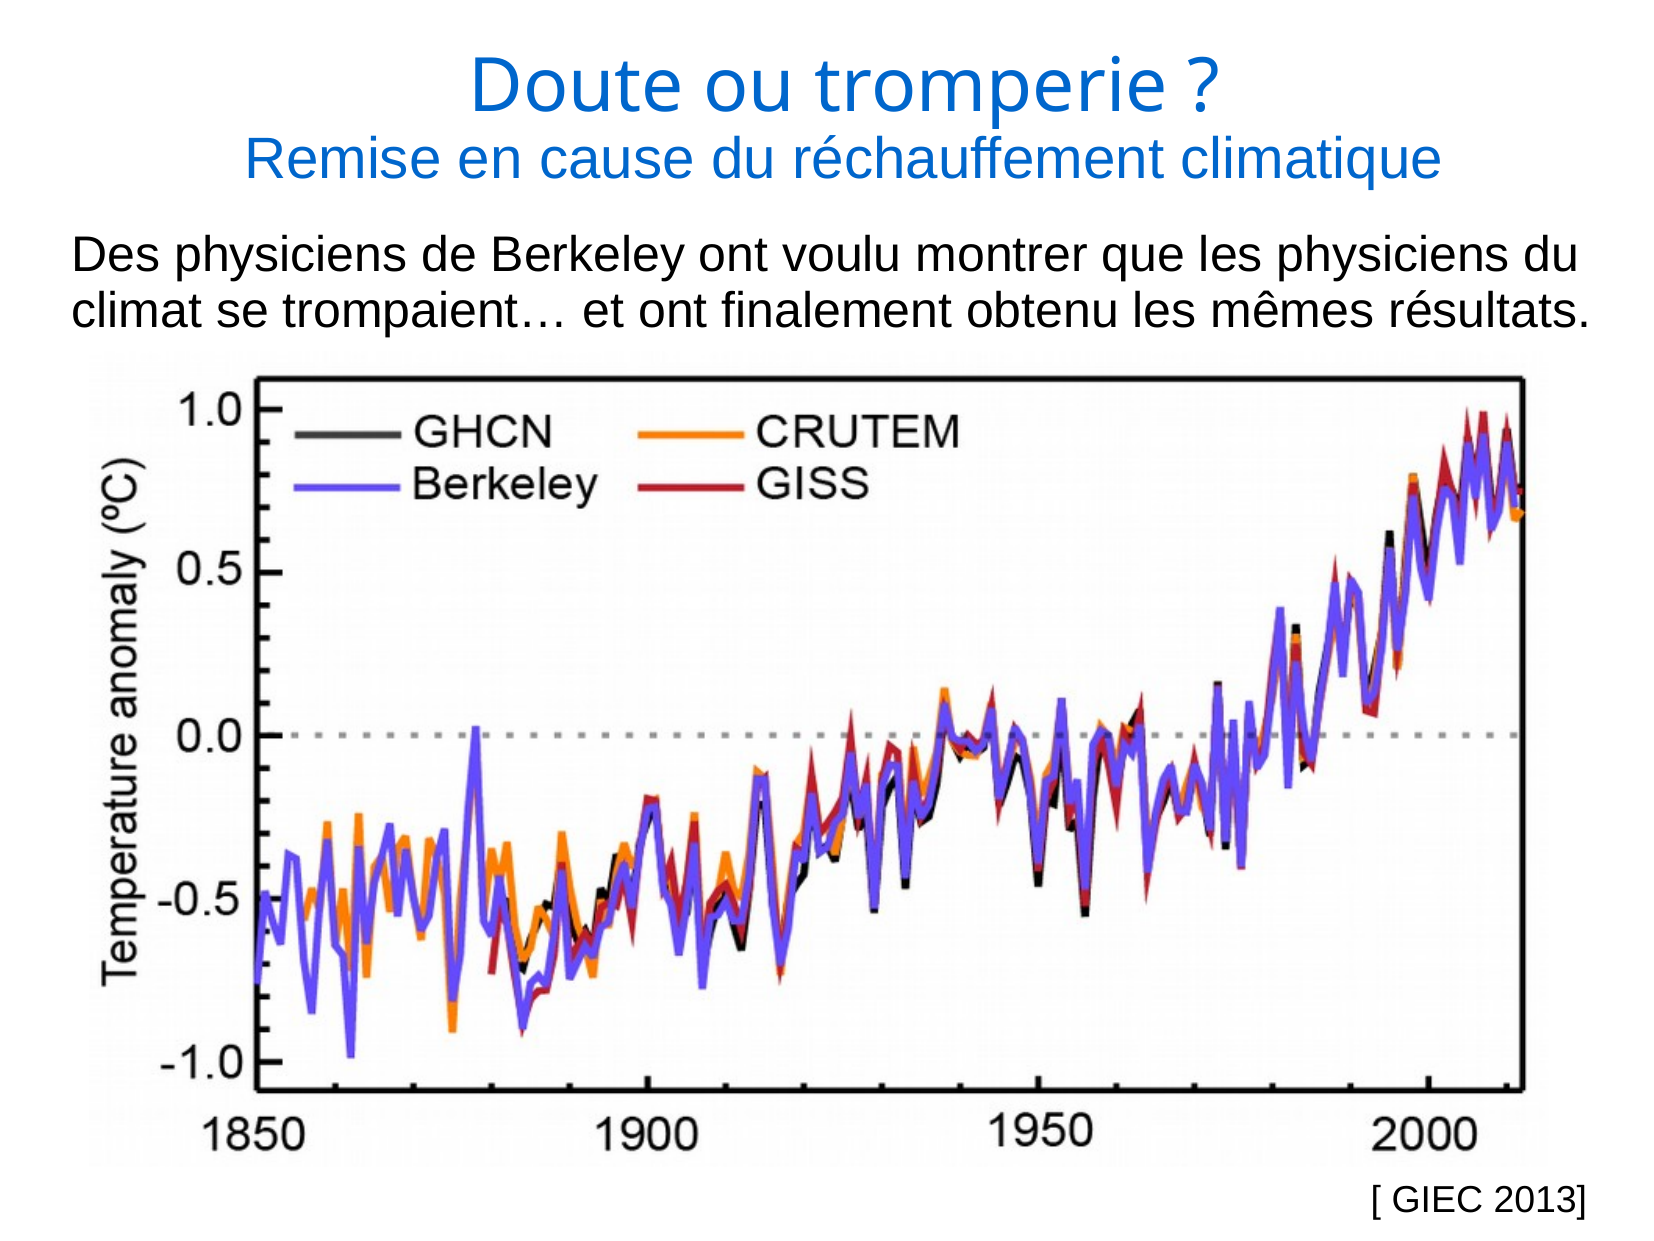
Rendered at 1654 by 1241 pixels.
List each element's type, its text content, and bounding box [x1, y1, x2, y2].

text_box [ GIEC 2013] [1355, 1171, 1640, 1228]
picture [89, 352, 1549, 1167]
text_box Des physiciens de Berkeley ont voulu montrer que les physiciens du climat se trompaient… et ont finalement obtenu les mêmes résultats. [56, 218, 1622, 352]
text_box Remise en cause du réchauffement climatique [94, 126, 1595, 213]
text_box Doute ou tromperie ? [94, 23, 1595, 126]
